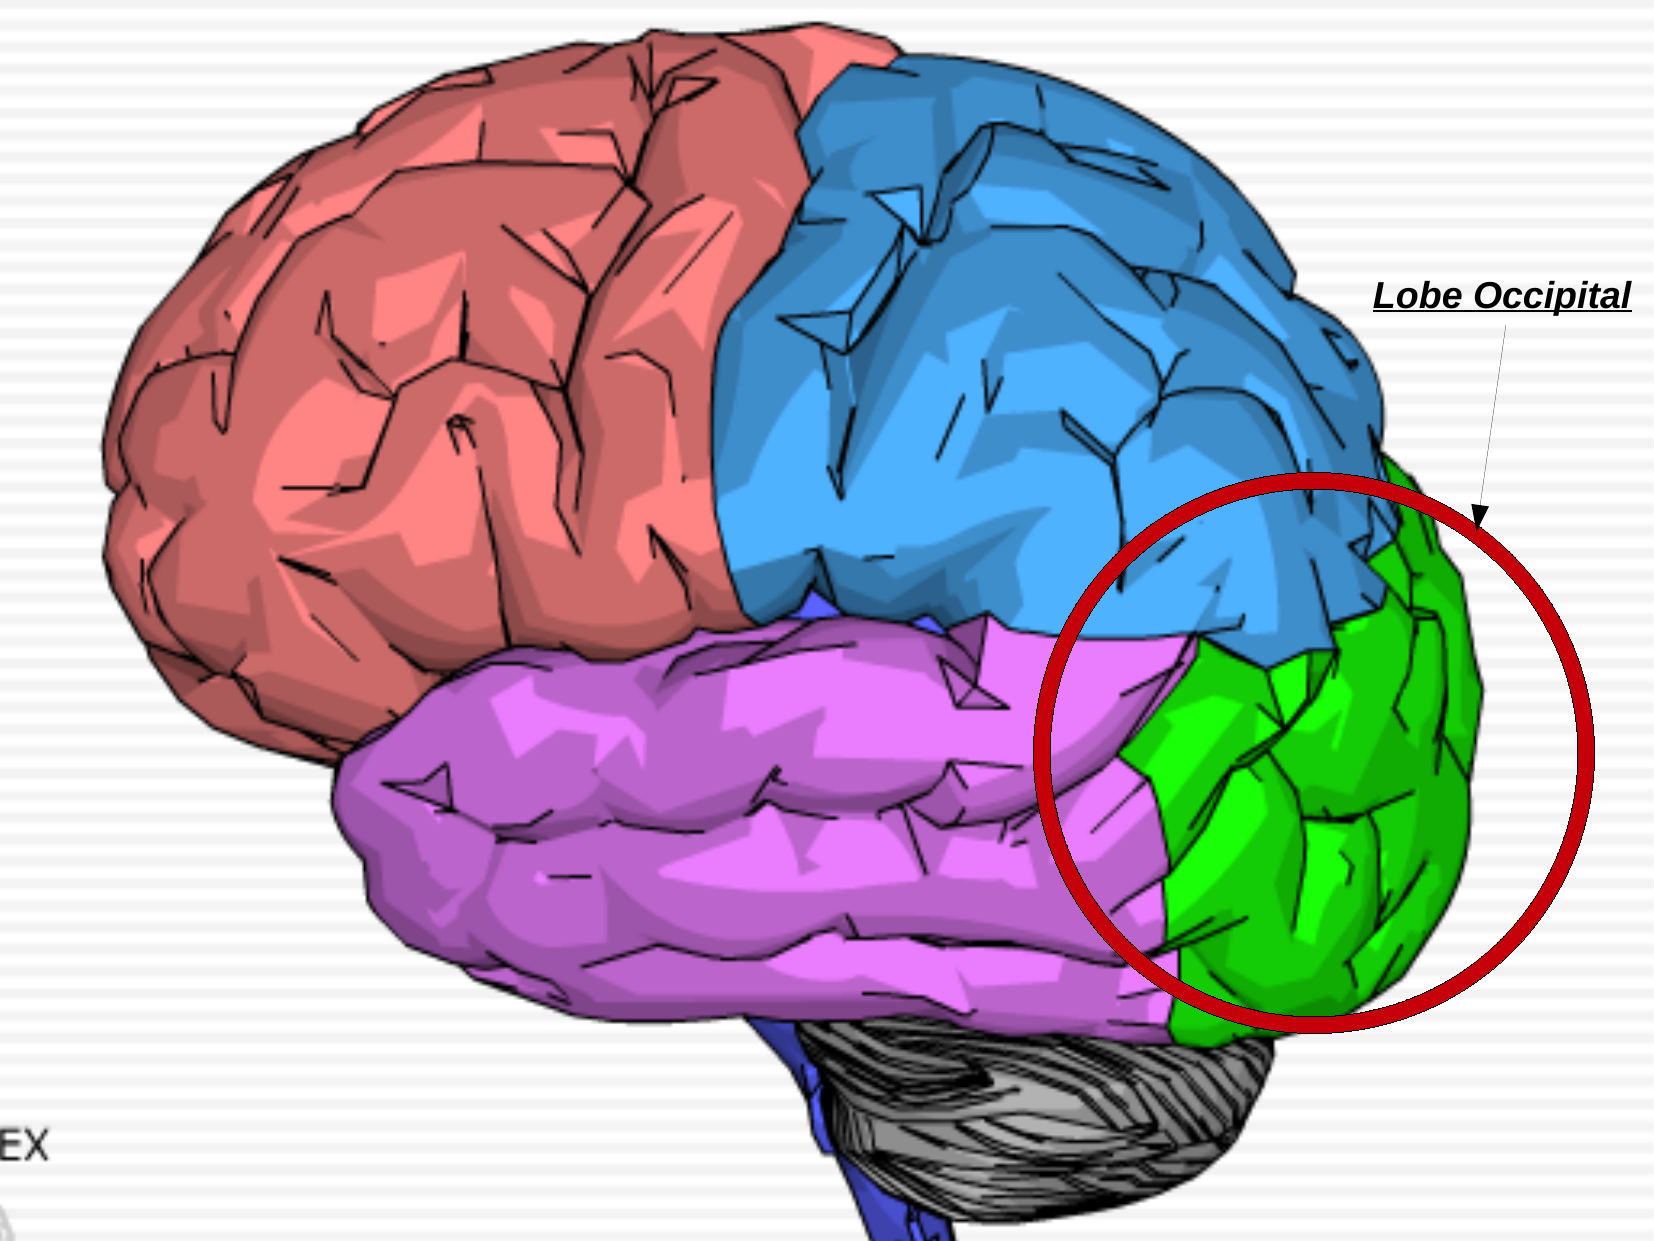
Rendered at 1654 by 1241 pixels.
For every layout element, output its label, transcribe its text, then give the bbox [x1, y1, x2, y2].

text_box Lobe Occipital [1358, 266, 1654, 325]
text_box [1033, 472, 1595, 1034]
picture [1051, 490, 1577, 1016]
picture [0, 0, 1654, 1241]
